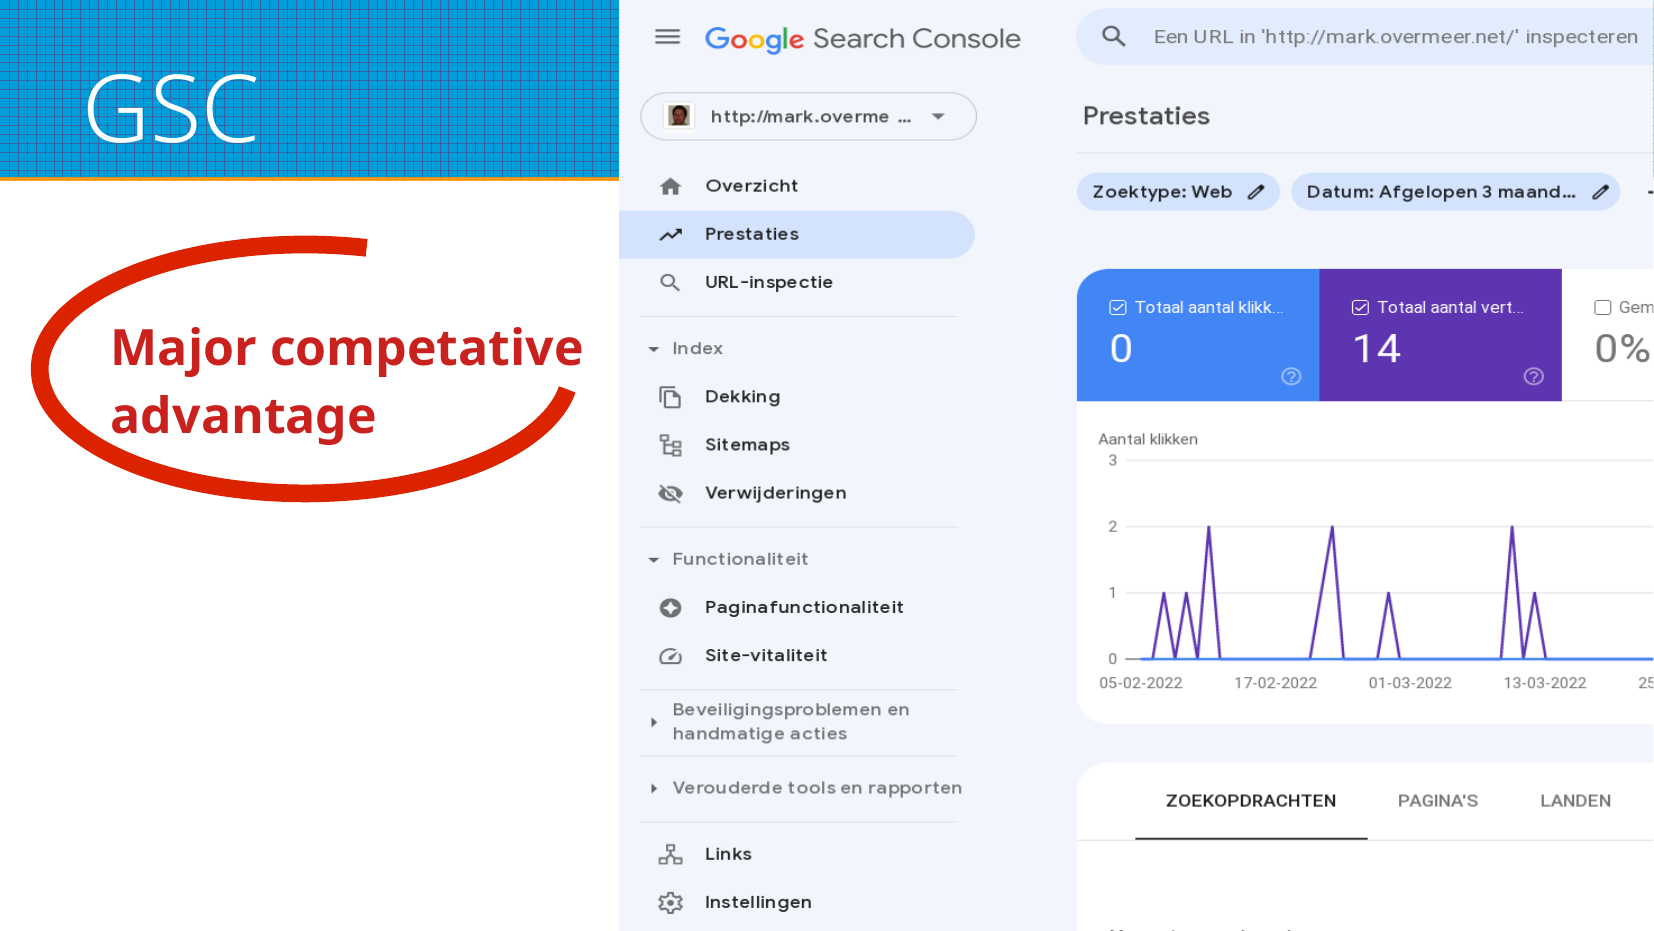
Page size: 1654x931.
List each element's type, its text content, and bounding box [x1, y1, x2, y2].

list Major competative advantage [39, 221, 588, 848]
picture [619, 0, 1654, 931]
title GSC [82, 14, 619, 171]
